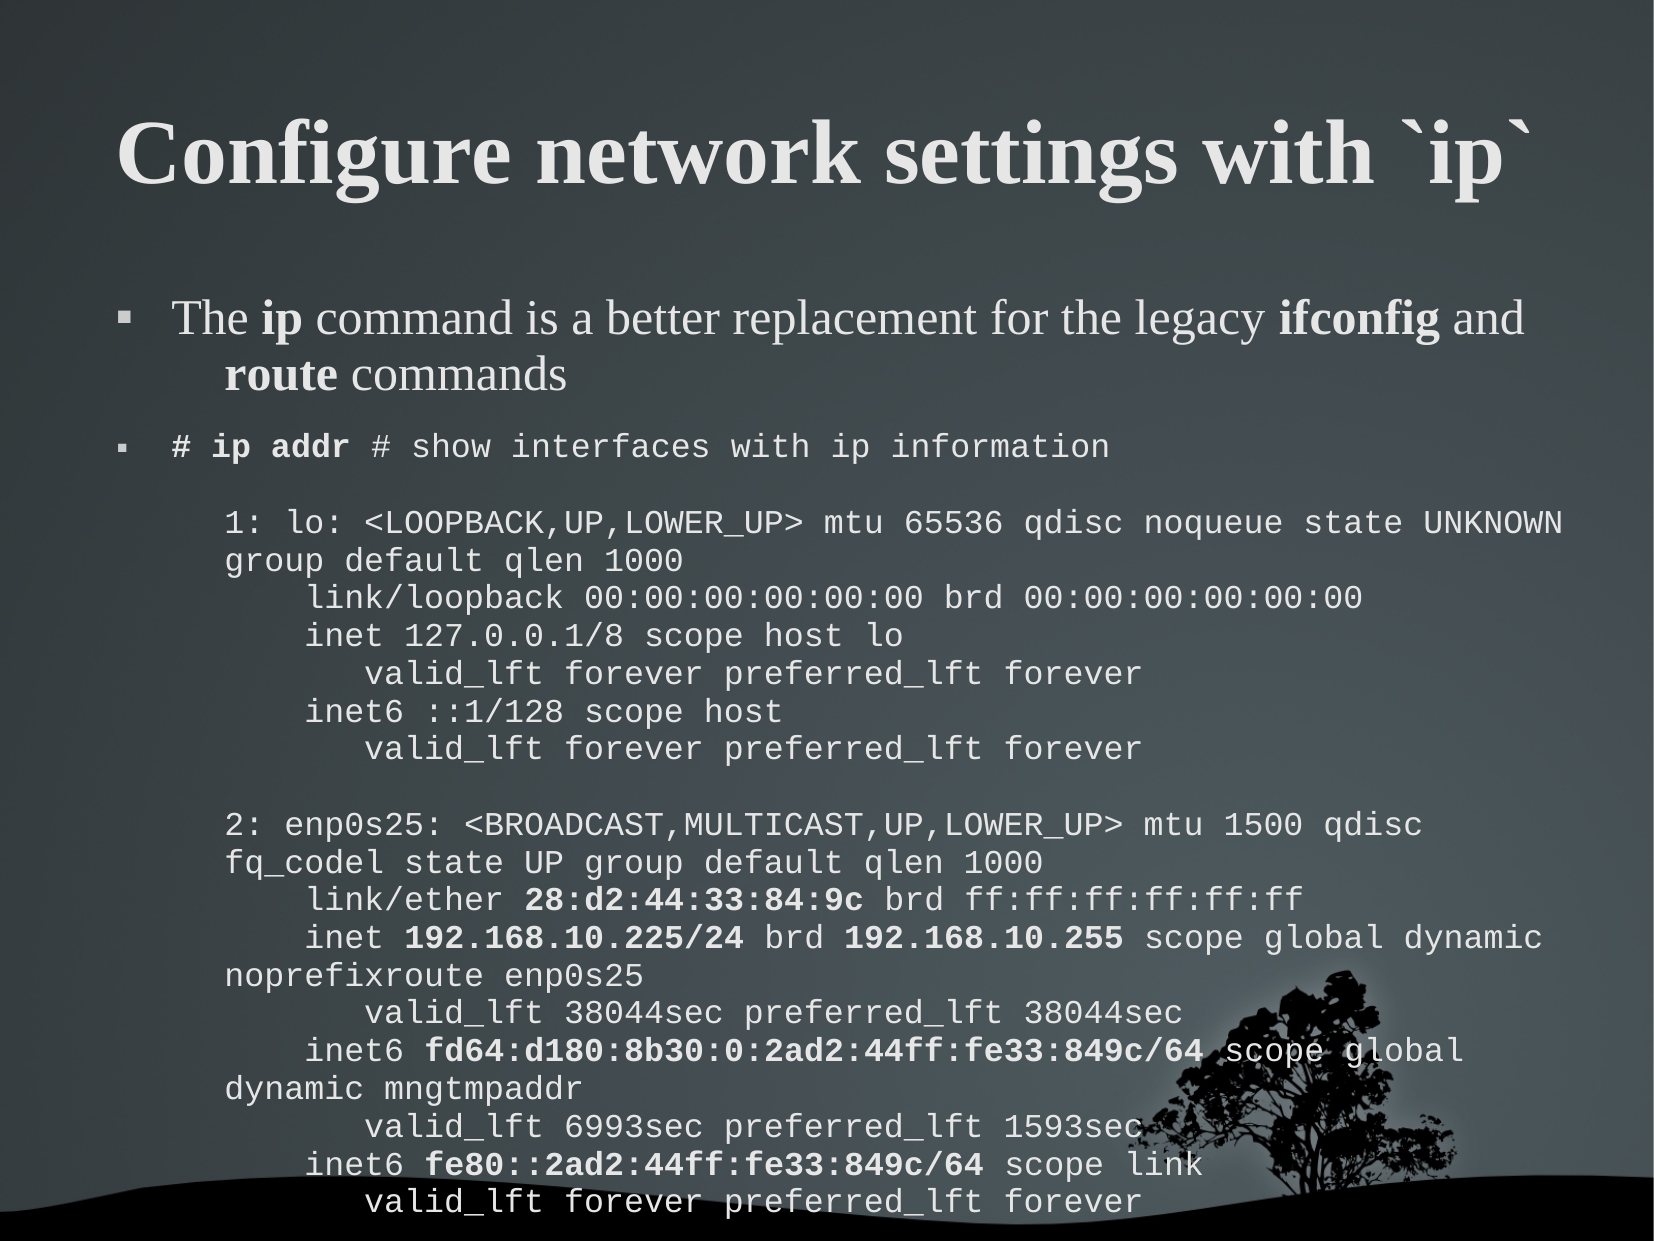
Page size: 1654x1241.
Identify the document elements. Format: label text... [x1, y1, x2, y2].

picture [0, 0, 1654, 1241]
title Configure network settings with `ip` [82, 49, 1571, 257]
list The ip command is a better replacement for the legacy ifconfig and route commands # ip addr # show interfaces with ip information 1: lo: <LOOPBACK,UP,LOWER_UP> mtu 65536 qdisc noqueue state UNKNOWN group default qlen 1000 link/loopback 00:00:00:00:00:00 brd 00:00:00:00:00:00 inet 127.0.0.1/8 scope host lo valid_lft forever preferred_lft forever inet6 ::1/128 scope host valid_lft forever preferred_lft forever 2: enp0s25: <BROADCAST,MULTICAST,UP,LOWER_UP> mtu 1500 qdisc fq_codel state UP group default qlen 1000 link/ether 28:d2:44:33:84:9c brd ff:ff:ff:ff:ff:ff inet 192.168.10.225/24 brd 192.168.10.255 scope global dynamic noprefixroute enp0s25 valid_lft 38044sec preferred_lft 38044sec inet6 fd64:d180:8b30:0:2ad2:44ff:fe33:849c/64 scope global dynamic mngtmpaddr valid_lft 6993sec preferred_lft 1593sec inet6 fe80::2ad2:44ff:fe33:849c/64 scope link valid_lft forever preferred_lft forever [82, 290, 1571, 1109]
